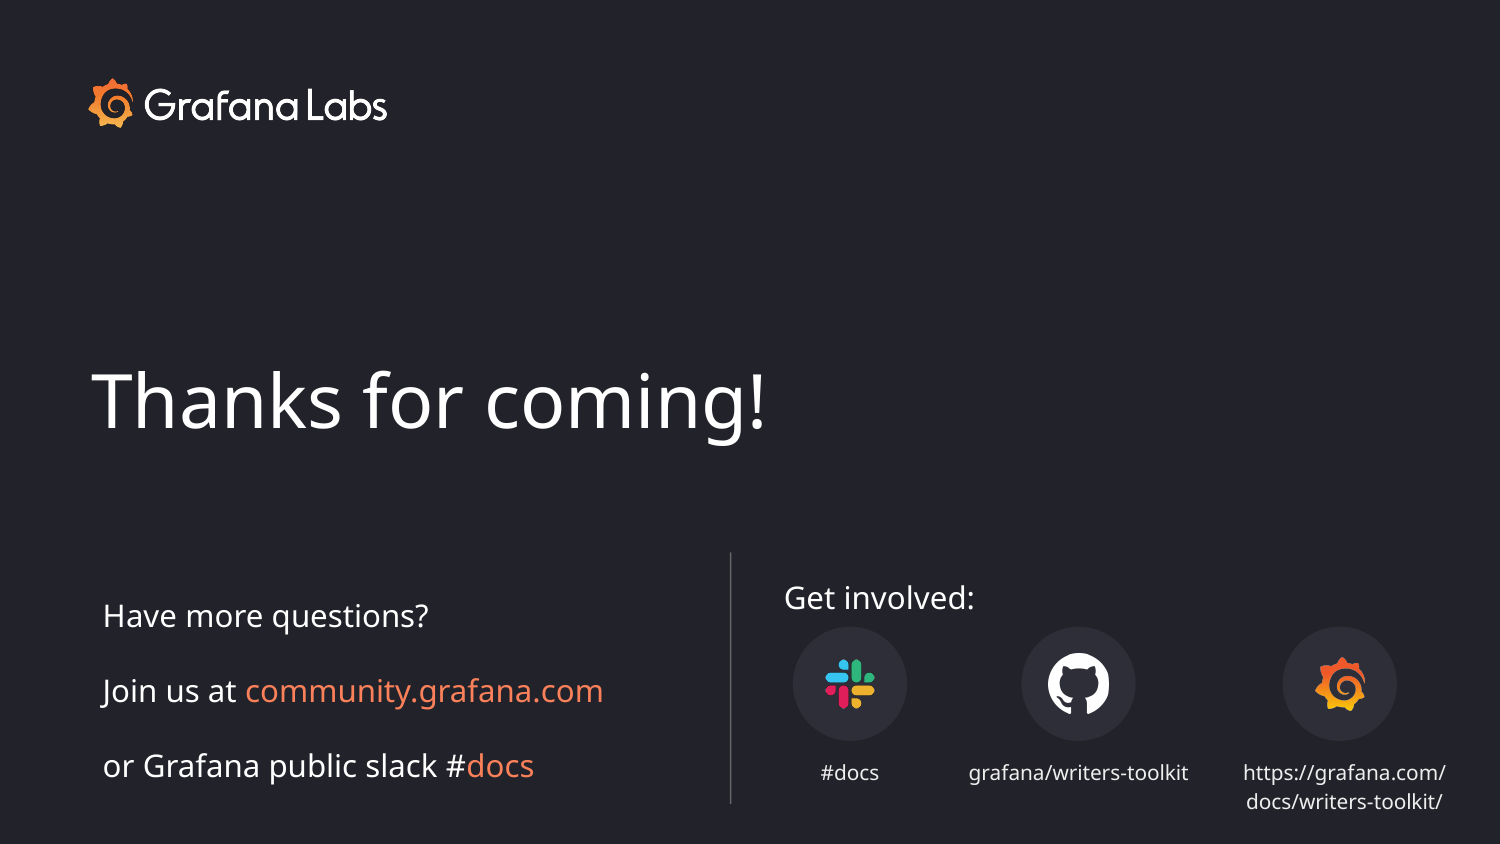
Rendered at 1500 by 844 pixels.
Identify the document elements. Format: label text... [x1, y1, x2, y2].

picture [1048, 653, 1109, 715]
title Thanks for coming! [76, 236, 1329, 560]
picture [825, 659, 875, 709]
text_box [1282, 626, 1397, 740]
text_box https://grafana.com/docs/writers-toolkit/ [1199, 740, 1490, 794]
text_box Have more questions? Join us at community.grafana.com or Grafana public slack #docs [87, 560, 722, 764]
text_box Get involved: [768, 544, 1407, 598]
text_box [792, 626, 908, 741]
picture [88, 78, 387, 128]
picture [1315, 657, 1365, 711]
text_box grafana/writers-toolkit [948, 740, 1199, 794]
text_box [1021, 626, 1136, 740]
text_box #docs [744, 740, 948, 794]
